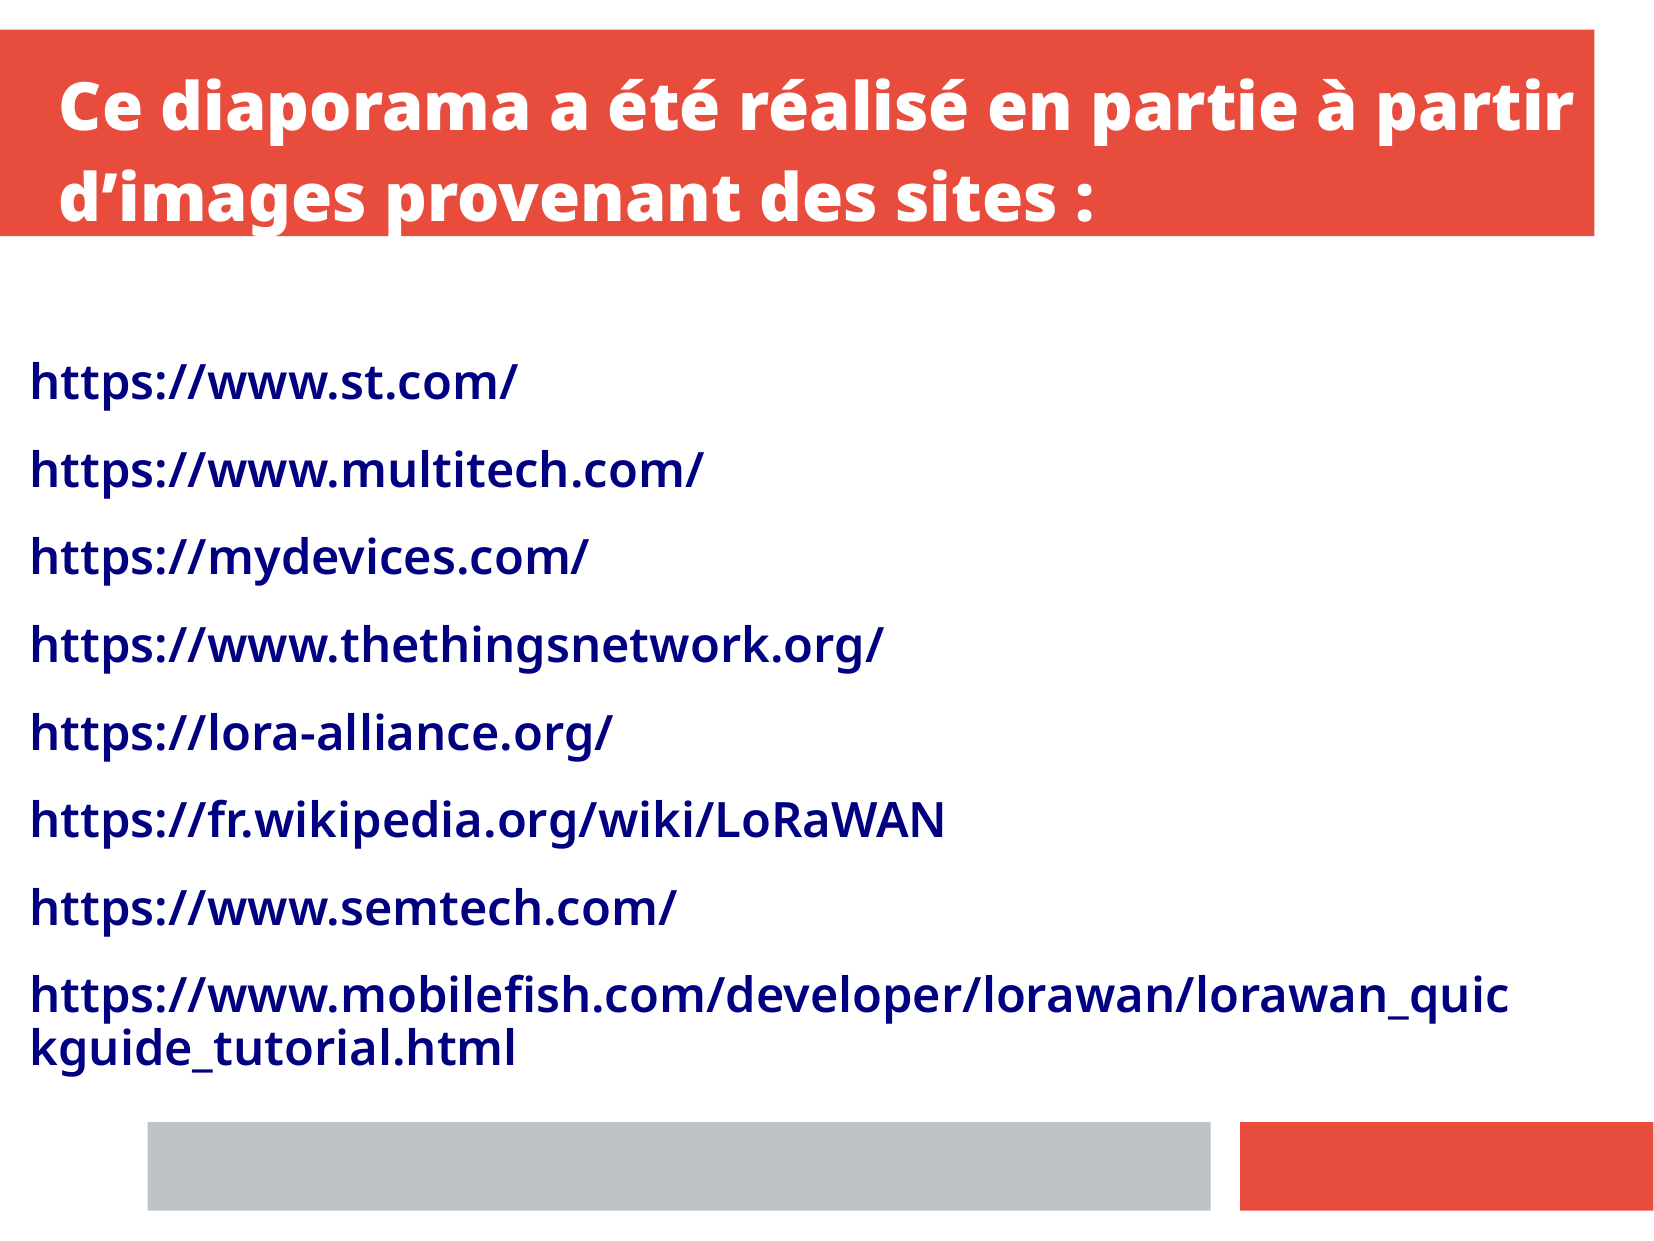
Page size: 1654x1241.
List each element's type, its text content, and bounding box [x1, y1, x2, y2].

list https://www.st.com/ https://www.multitech.com/ https://mydevices.com/ https://www.thethingsnetwork.org/ https://lora-alliance.org/ https://fr.wikipedia.org/wiki/LoRaWAN https://www.semtech.com/ https://www.mobilefish.com/developer/lorawan/lorawan_quickguide_tutorial.html [29, 259, 1536, 1028]
title Ce diaporama a été réalisé en partie à partir d’images provenant des sites : [59, 59, 1595, 207]
